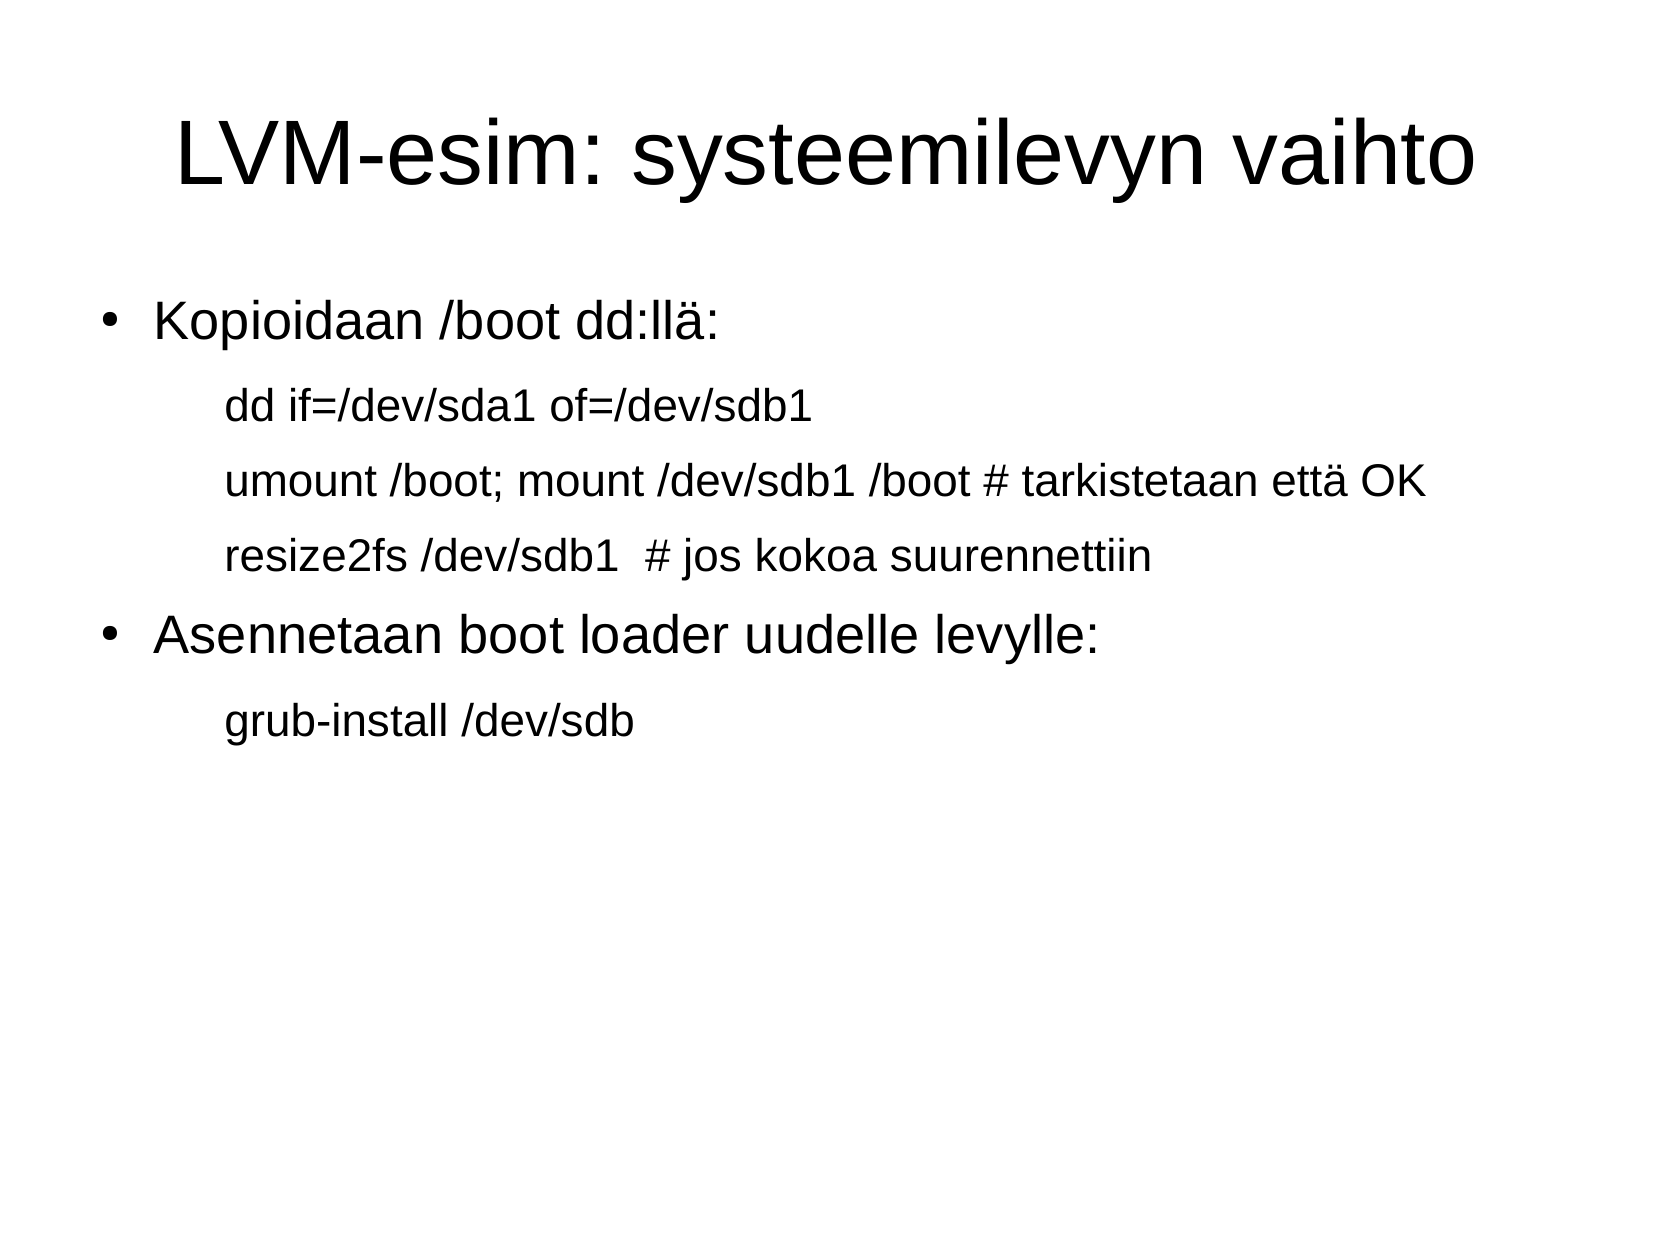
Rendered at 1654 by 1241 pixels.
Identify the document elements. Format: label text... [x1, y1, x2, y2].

list Kopioidaan /boot dd:llä: dd if=/dev/sda1 of=/dev/sdb1 umount /boot; mount /dev/sdb1 /boot # tarkistetaan että OK resize2fs /dev/sdb1 # jos kokoa suurennettiin Asennetaan boot loader uudelle levylle: grub-install /dev/sdb [82, 290, 1571, 1010]
title LVM-esim: systeemilevyn vaihto [82, 49, 1571, 257]
